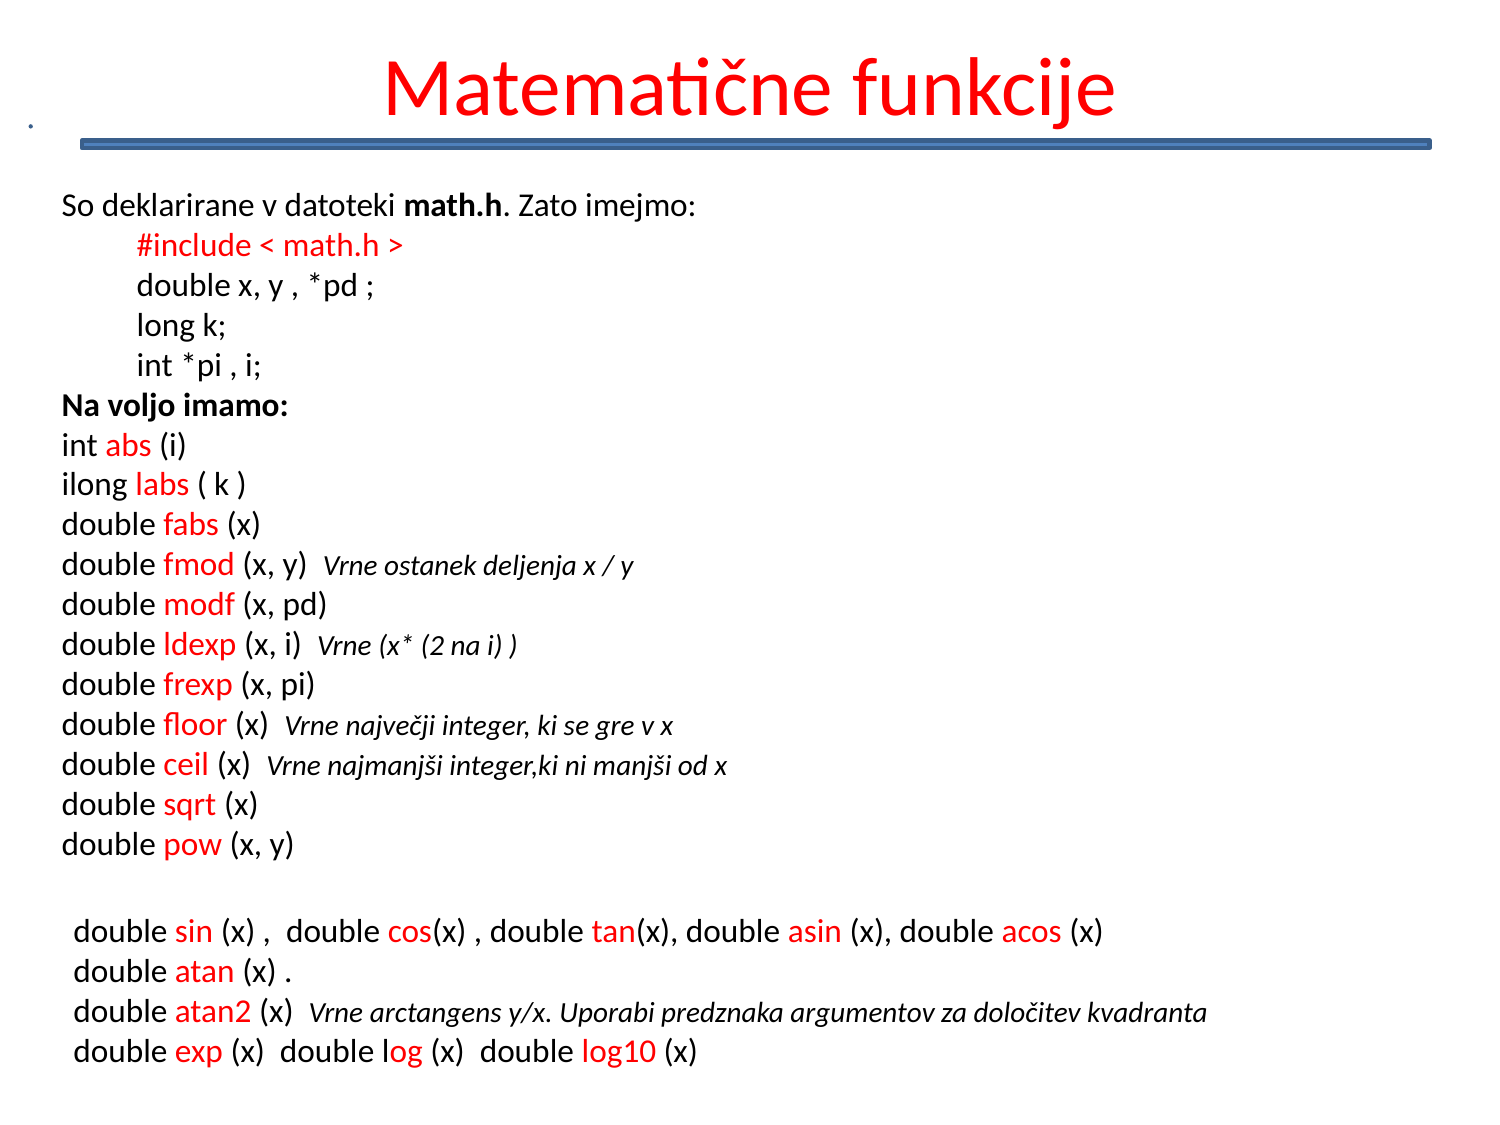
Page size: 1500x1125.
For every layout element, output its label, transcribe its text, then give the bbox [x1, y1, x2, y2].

text_box double sin (x) , double cos(x) , double tan(x), double asin (x), double acos (x) double atan (x) . double atan2 (x) Vrne arctangens y/x. Uporabi predznaka argumentov za določitev kvadranta double exp (x) double log (x) double log10 (x) [58, 902, 1477, 1077]
title Matematične funkcije [75, 23, 1425, 141]
text_box So deklarirane v datoteki math.h. Zato imejmo: #include < math.h > double x, y , *pd ; long k; int *pi , i; Na voljo imamo: int abs (i) ilong labs ( k ) double fabs (x) double fmod (x, y) Vrne ostanek deljenja x / y double modf (x, pd) double ldexp (x, i) Vrne (x* (2 na i) ) double frexp (x, pi) double floor (x) Vrne največji integer, ki se gre v x double ceil (x) Vrne najmanjši integer,ki ni manjši od x double sqrt (x) double pow (x, y) [46, 175, 1395, 870]
